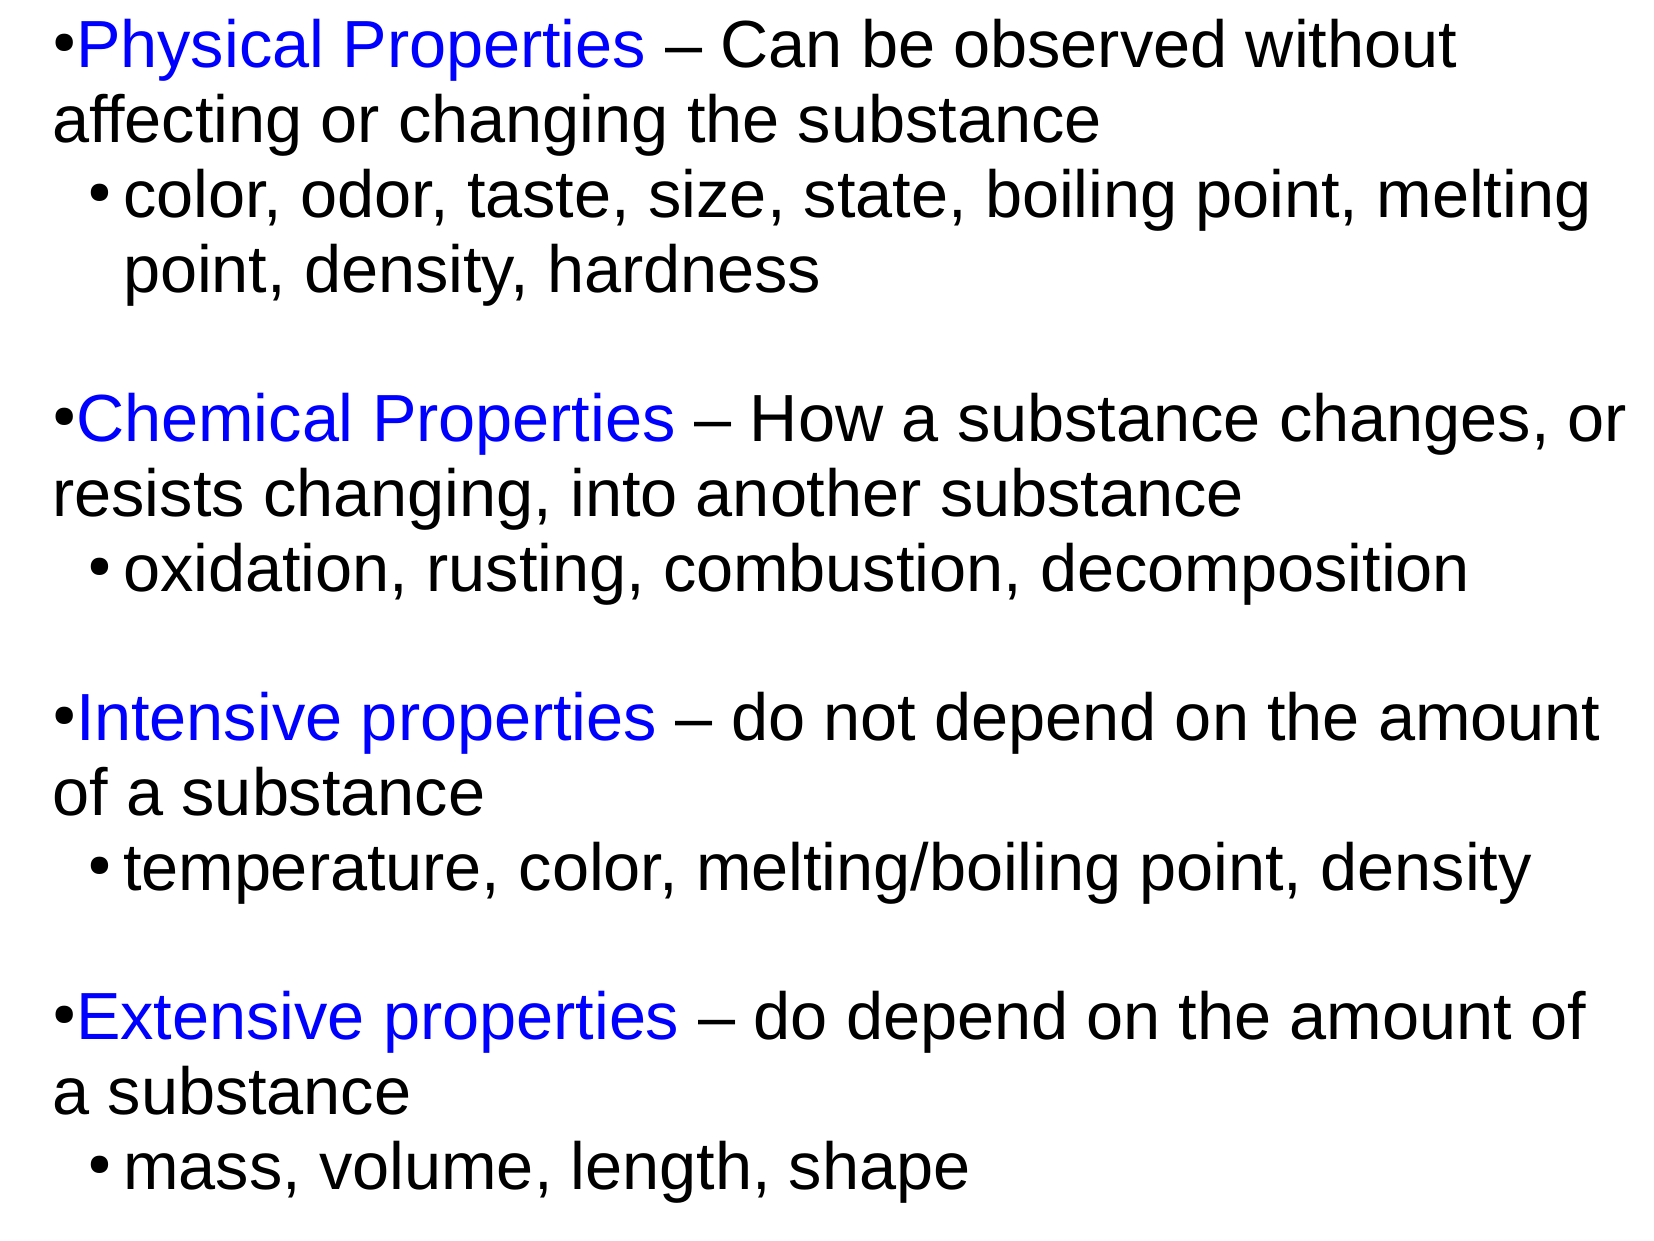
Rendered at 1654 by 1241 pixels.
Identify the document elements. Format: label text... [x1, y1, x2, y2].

text_box Physical Properties – Can be observed without affecting or changing the substance color, odor, taste, size, state, boiling point, melting point, density, hardness Chemical Properties – How a substance changes, or resists changing, into another substance oxidation, rusting, combustion, decomposition Intensive properties – do not depend on the amount of a substance temperature, color, melting/boiling point, density Extensive properties – do depend on the amount of a substance mass, volume, length, shape [37, 0, 1654, 1212]
